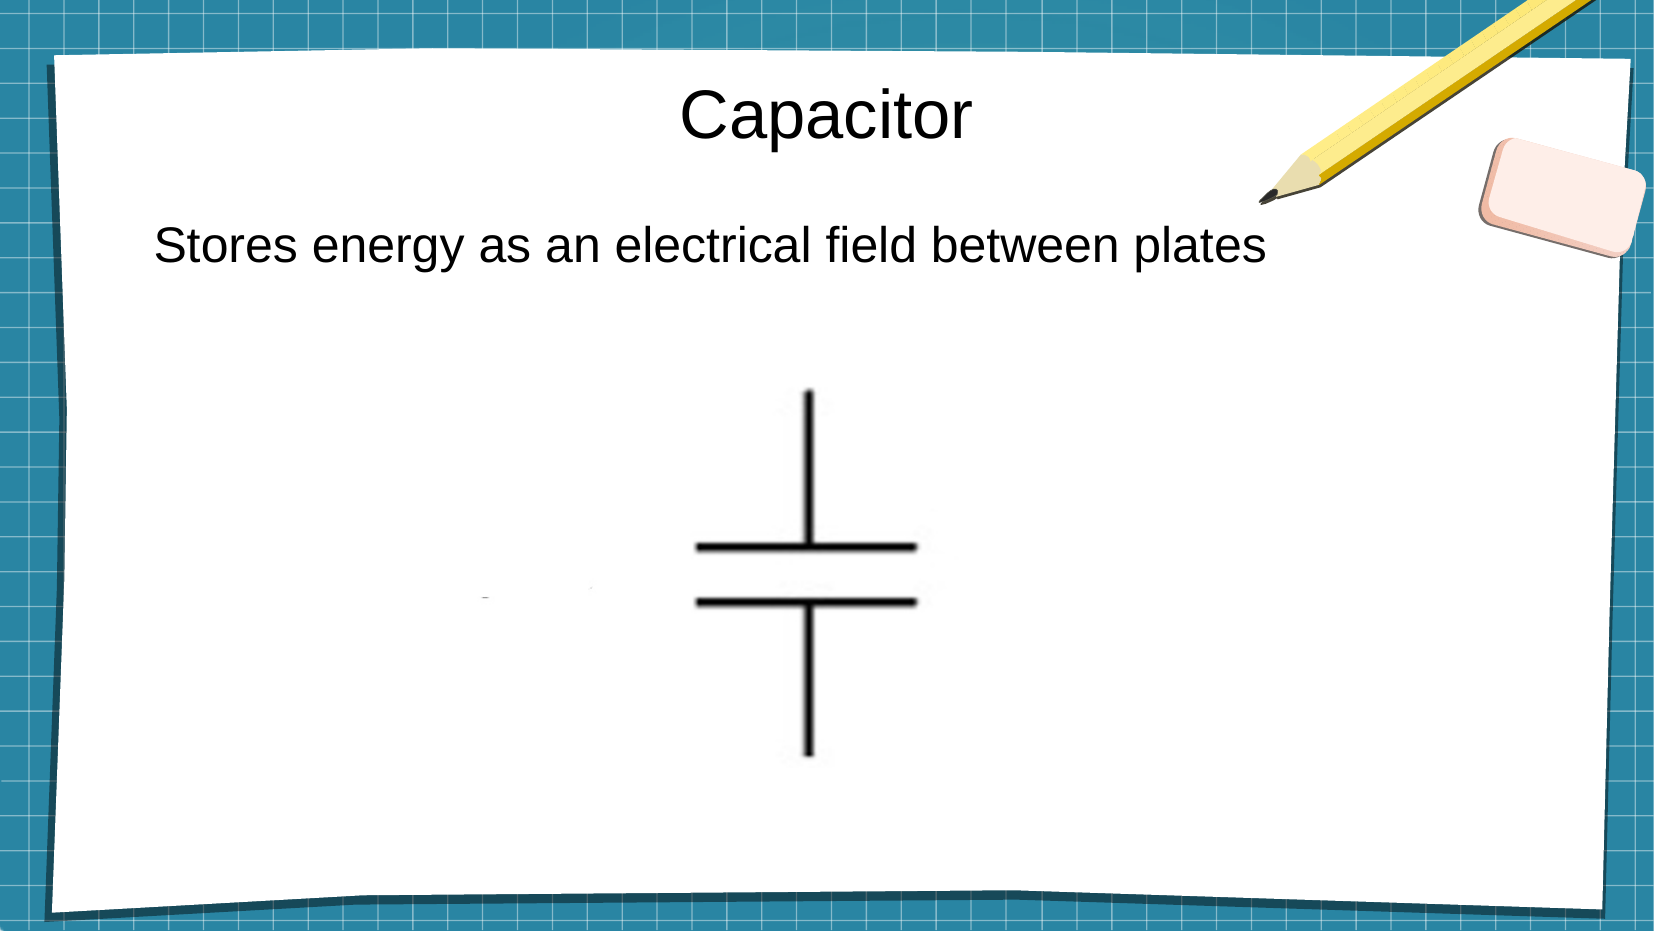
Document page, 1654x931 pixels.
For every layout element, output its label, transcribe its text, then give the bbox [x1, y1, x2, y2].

picture [418, 374, 1201, 768]
list Stores energy as an electrical field between plates [82, 217, 1571, 301]
title Capacitor [82, 37, 1571, 193]
